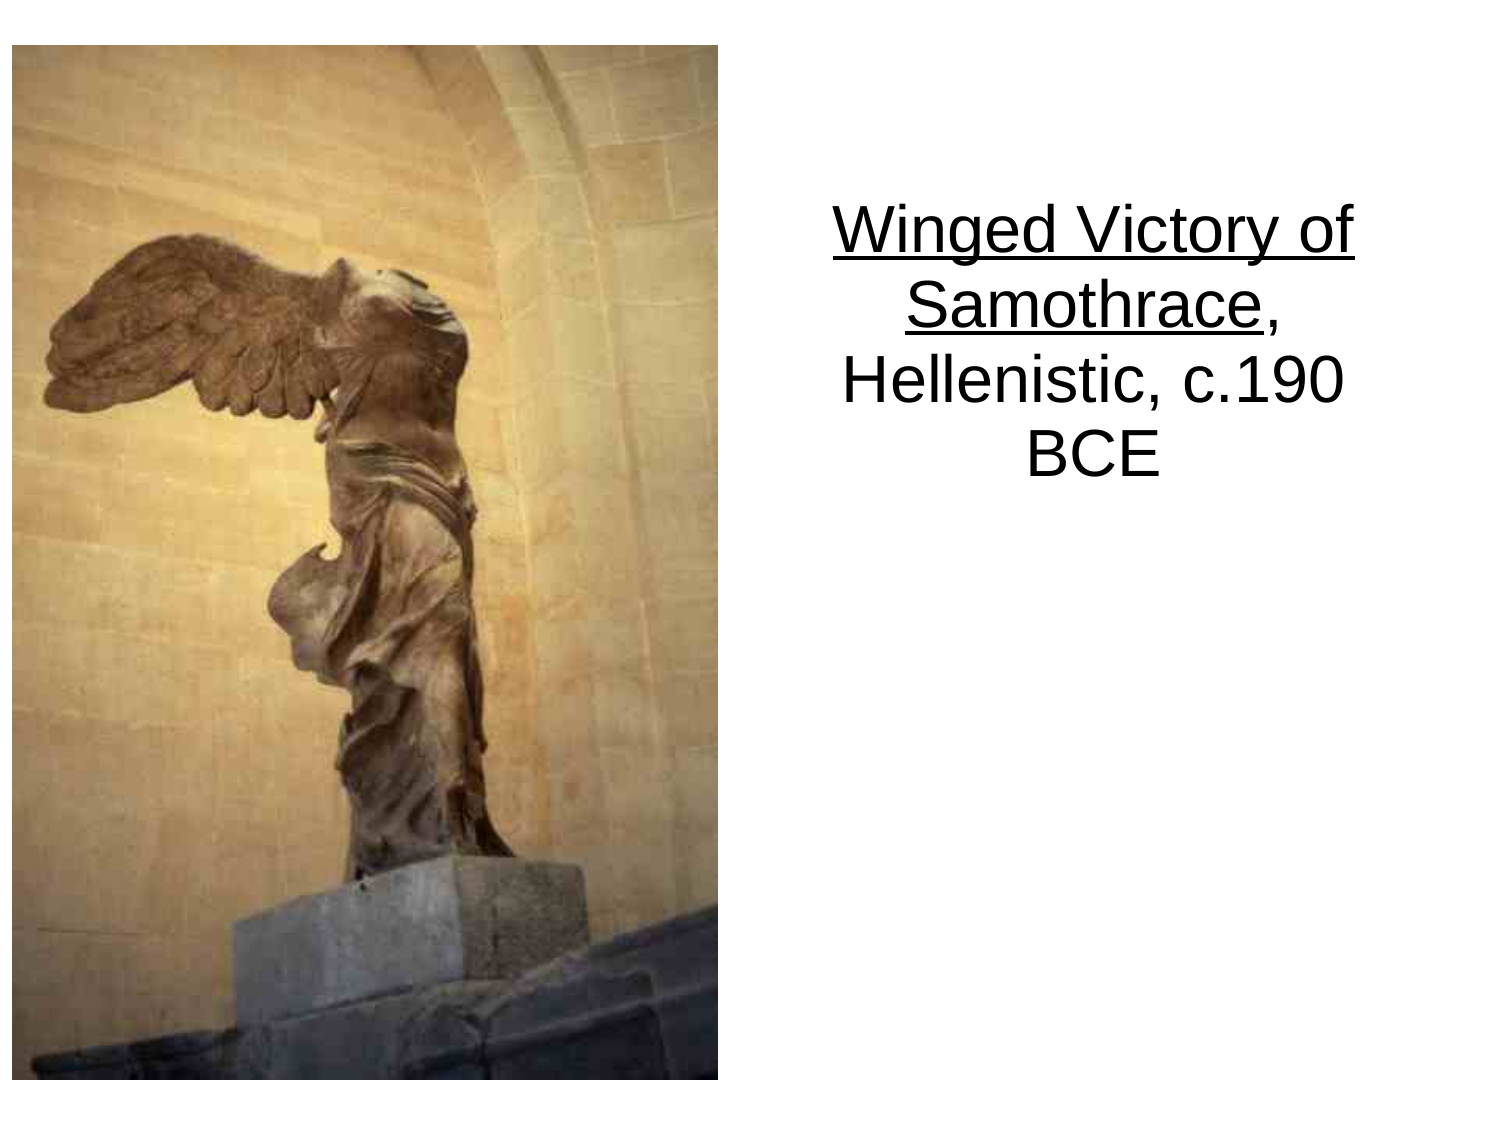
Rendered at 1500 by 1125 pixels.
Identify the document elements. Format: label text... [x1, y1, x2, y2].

picture [12, 45, 718, 1080]
title Winged Victory of Samothrace, Hellenistic, c.190 BCE [762, 45, 1426, 638]
